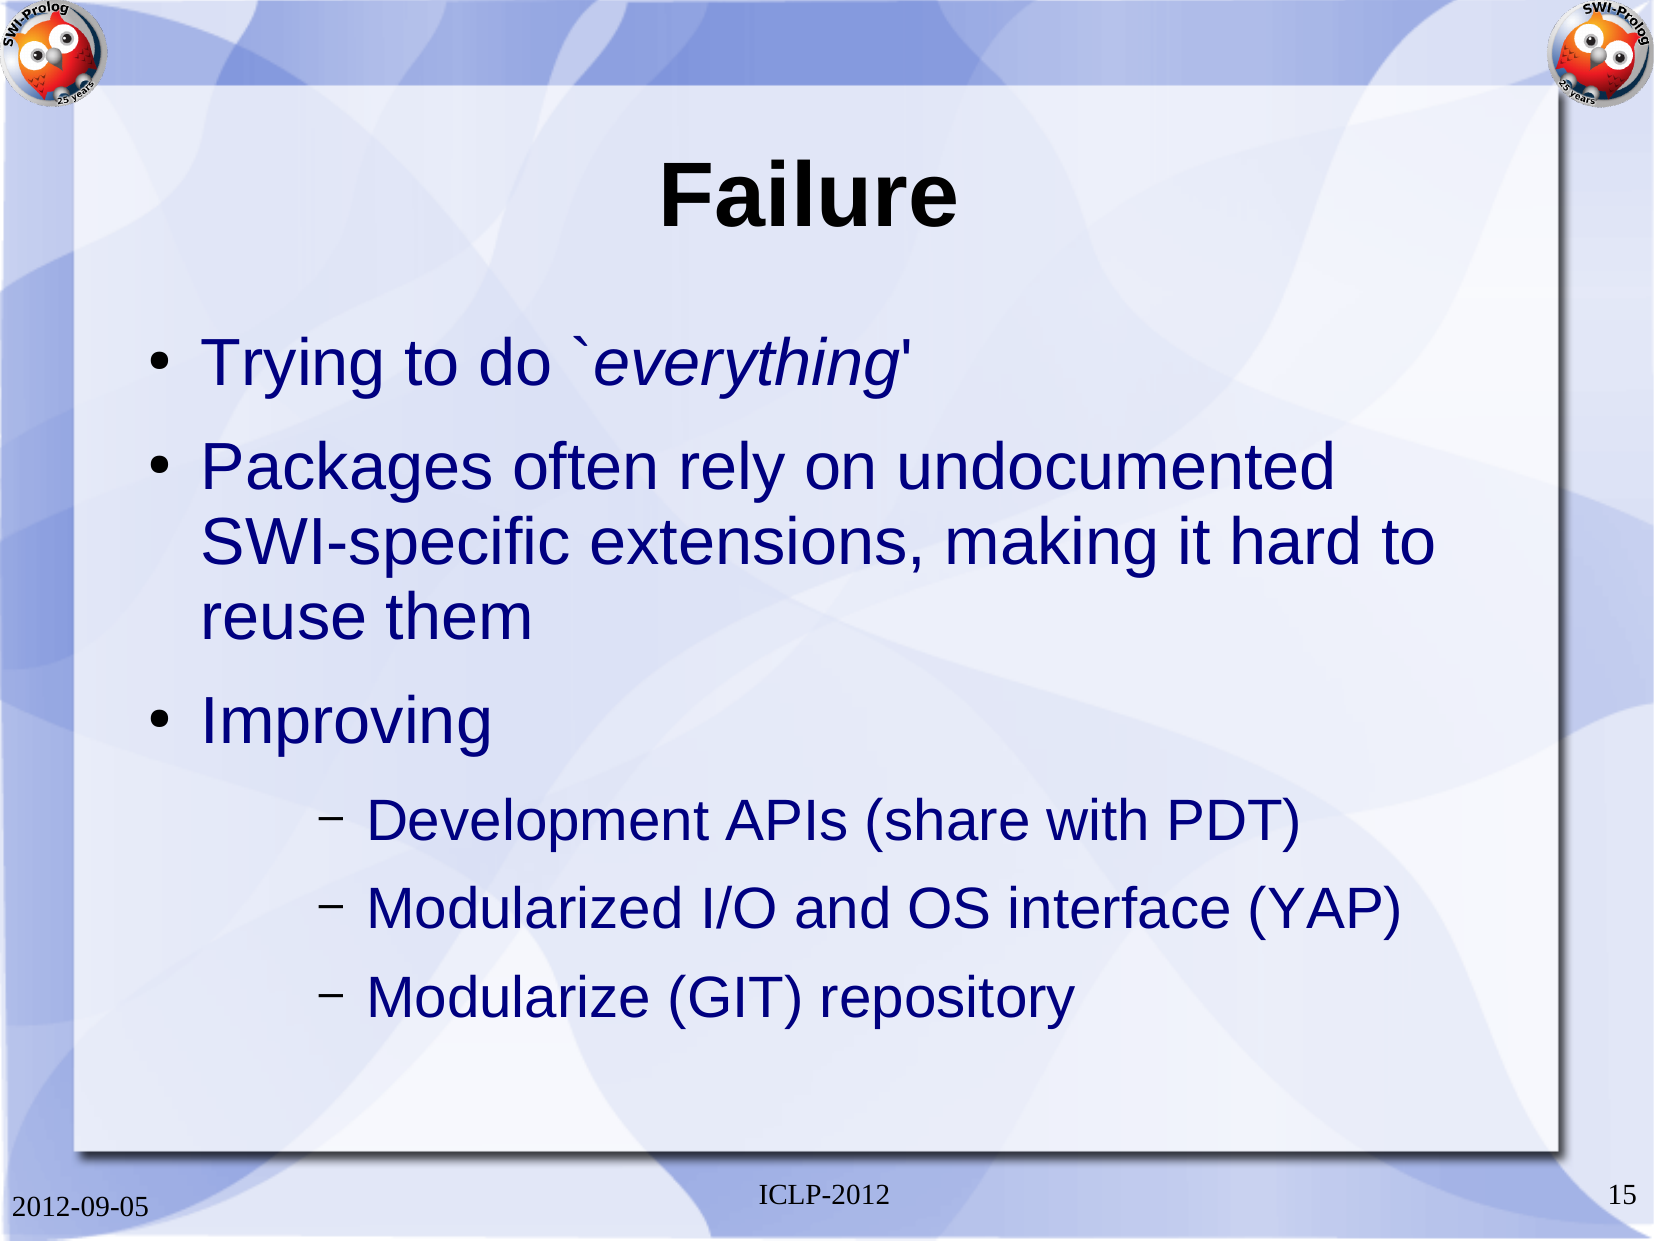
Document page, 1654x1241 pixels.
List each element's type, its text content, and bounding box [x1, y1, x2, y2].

picture [0, 0, 1654, 1241]
list Trying to do `everything' Packages often rely on undocumented SWI-specific extensions, making it hard to reuse them Improving Development APIs (share with PDT) Modularized I/O and OS interface (YAP) Modularize (GIT) repository [129, 324, 1489, 1045]
title Failure [82, 90, 1536, 298]
